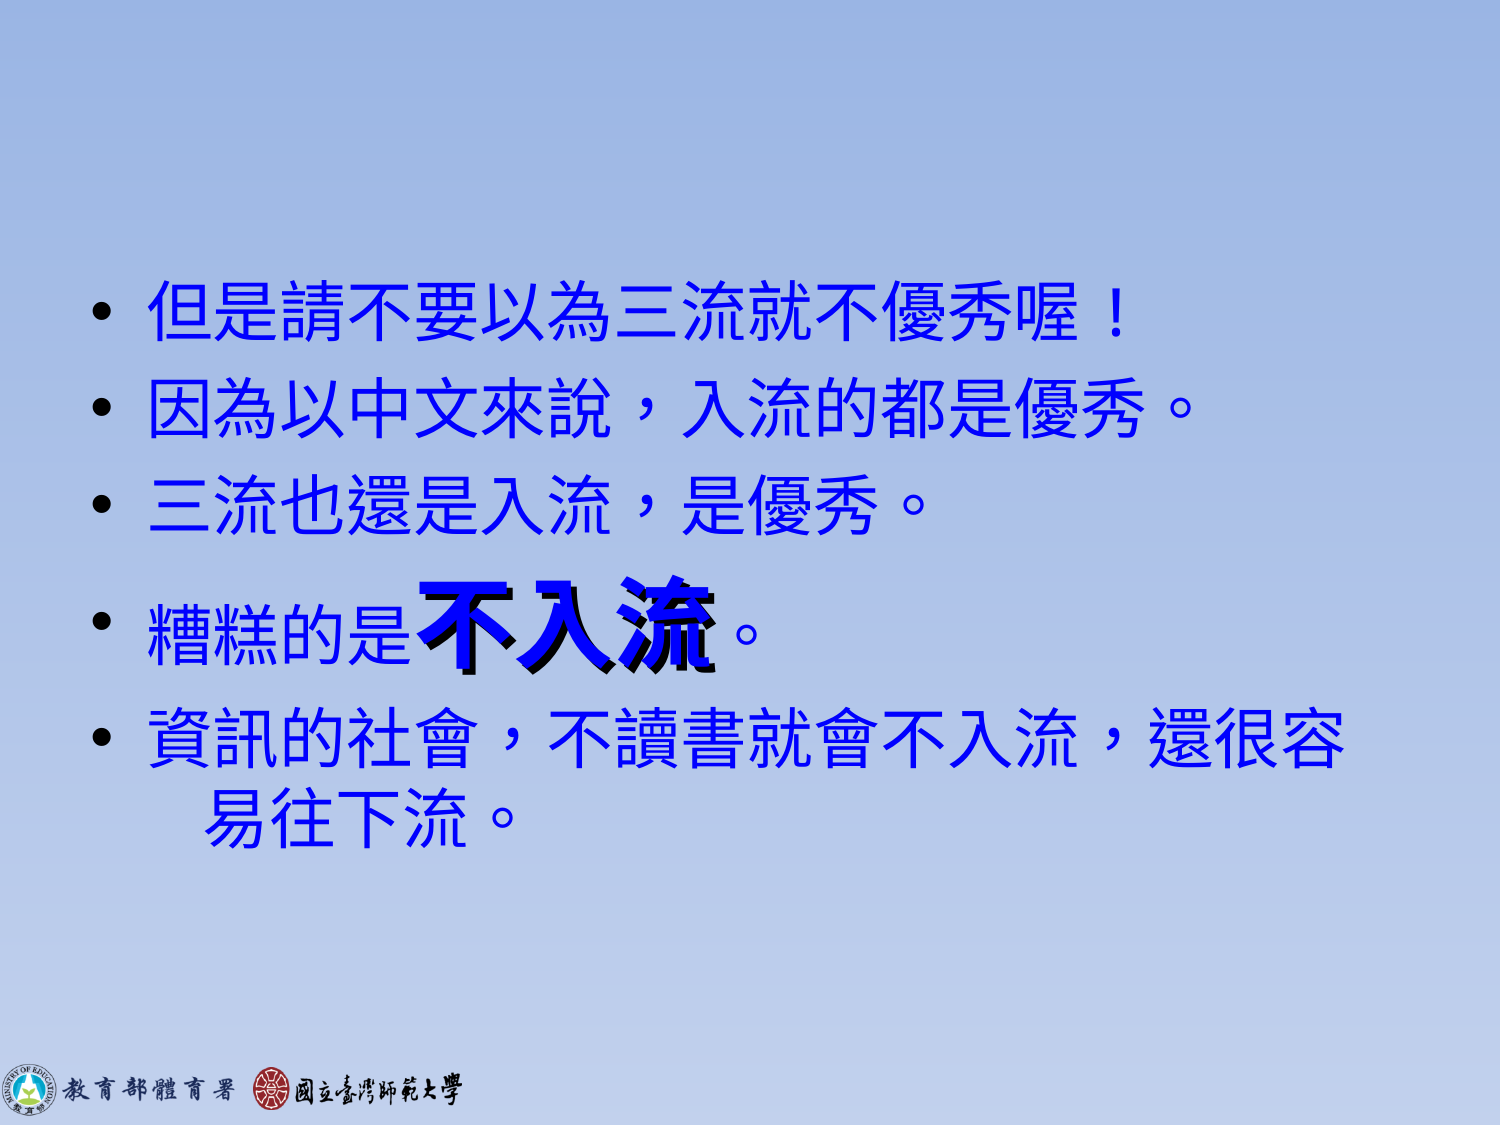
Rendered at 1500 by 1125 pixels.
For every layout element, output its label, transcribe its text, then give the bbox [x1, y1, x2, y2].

list 但是請不要以為三流就不優秀喔! 因為以中文來說，入流的都是優秀。 三流也還是入流，是優秀。 糟糕的是不入流。 資訊的社會，不讀書就會不入流，還很容易往下流。 [75, 262, 1426, 1005]
